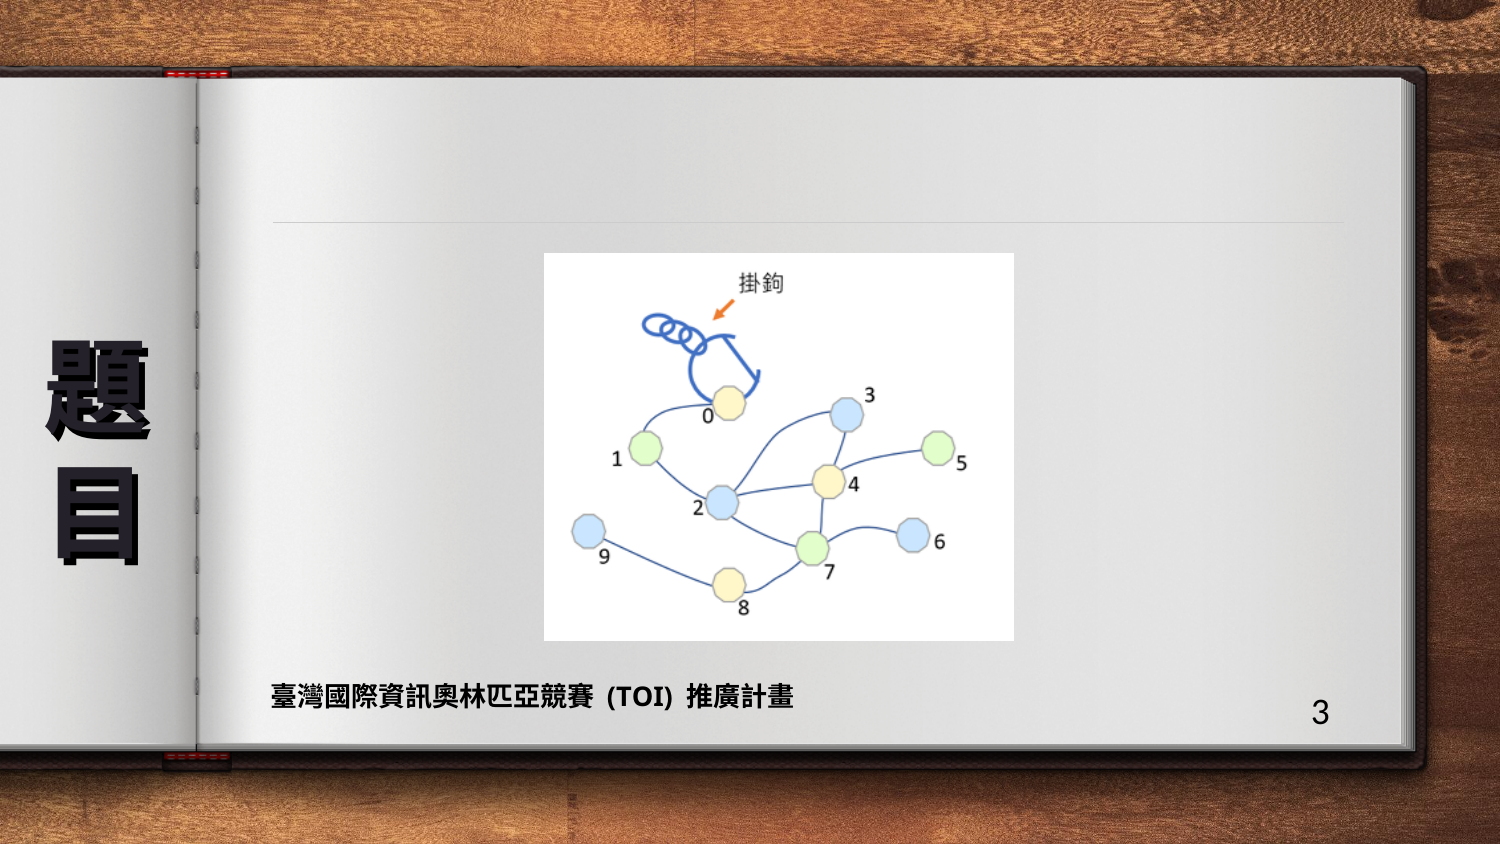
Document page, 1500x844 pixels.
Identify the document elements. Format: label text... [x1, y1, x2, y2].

text_box [1295, 672, 1386, 737]
picture [544, 253, 1014, 641]
title 題 目 [28, 306, 210, 552]
